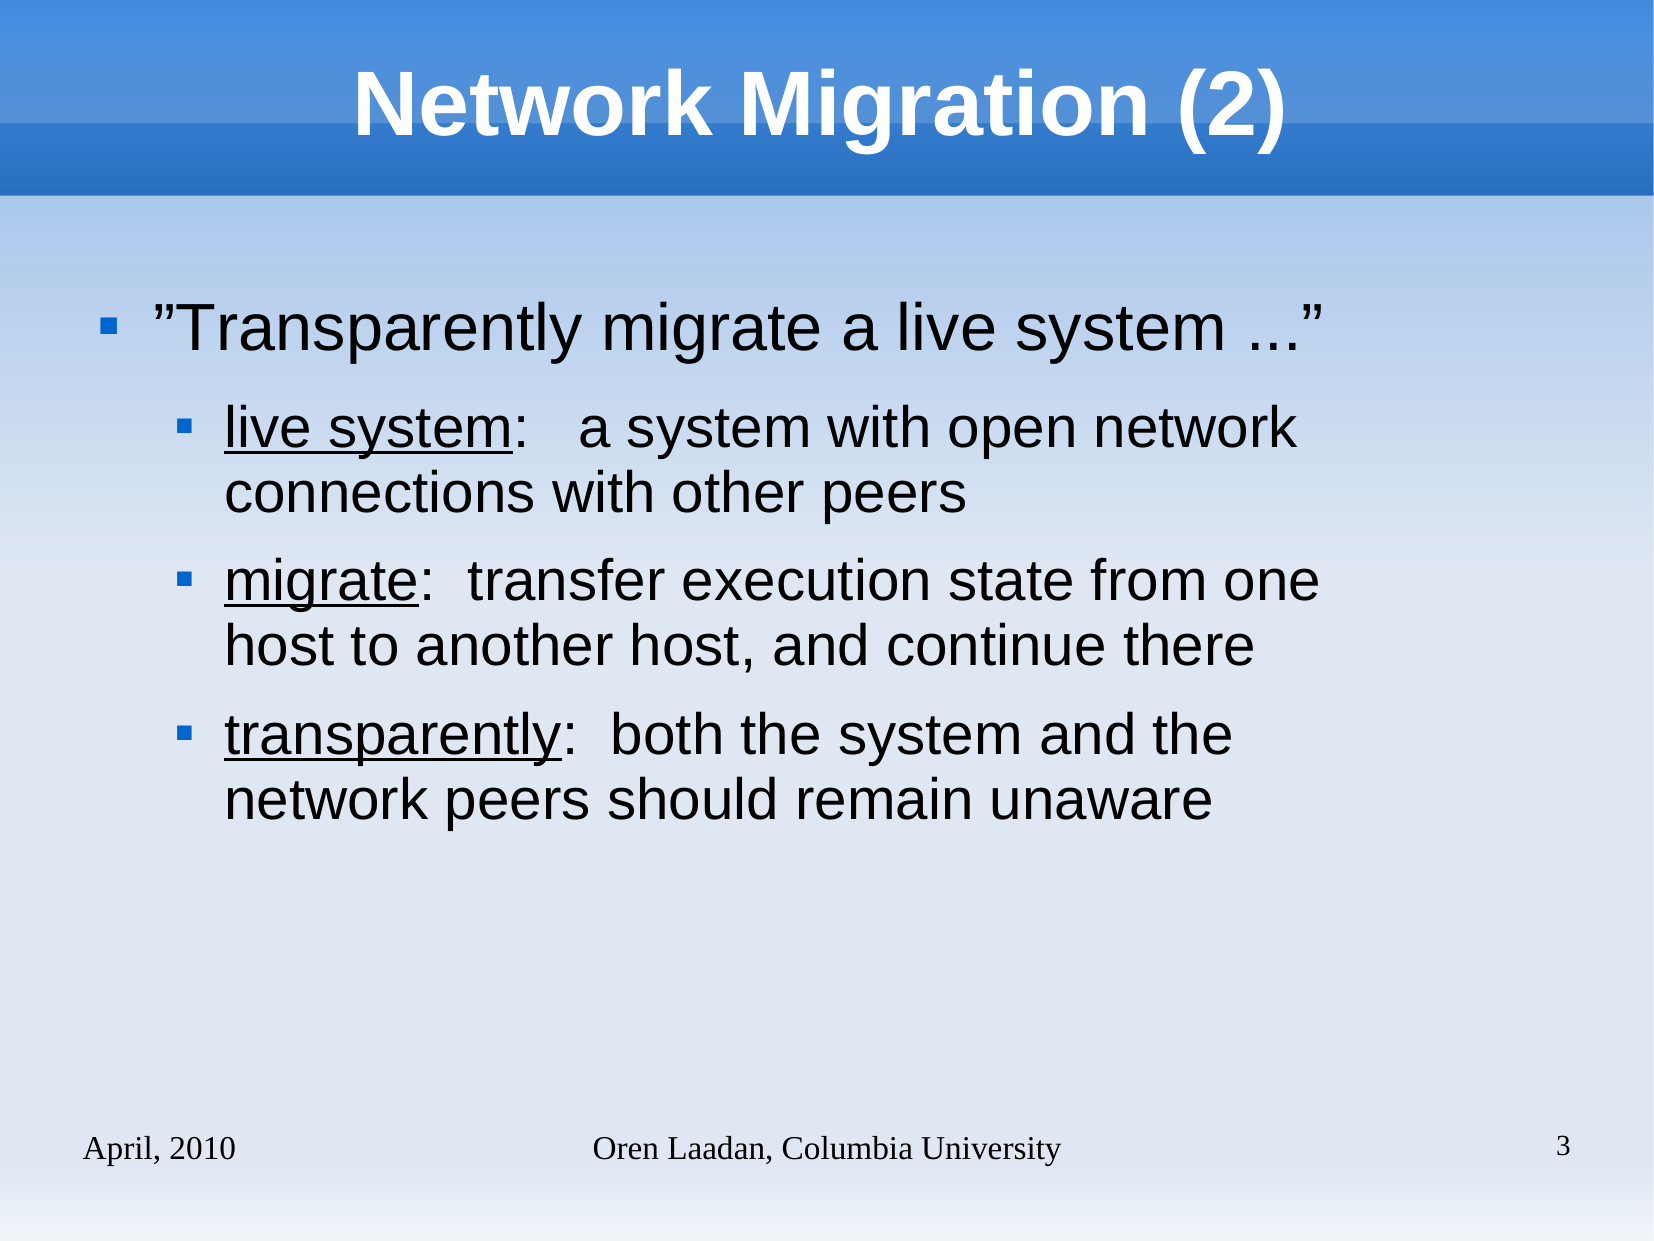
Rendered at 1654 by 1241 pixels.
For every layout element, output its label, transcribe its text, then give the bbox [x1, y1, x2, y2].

list ”Transparently migrate a live system ...” live system: a system with open network connections with other peers migrate: transfer execution state from one host to another host, and continue there transparently: both the system and the network peers should remain unaware [82, 290, 1571, 1109]
picture [0, 0, 1654, 1241]
title Network Migration (2) [76, 0, 1565, 208]
